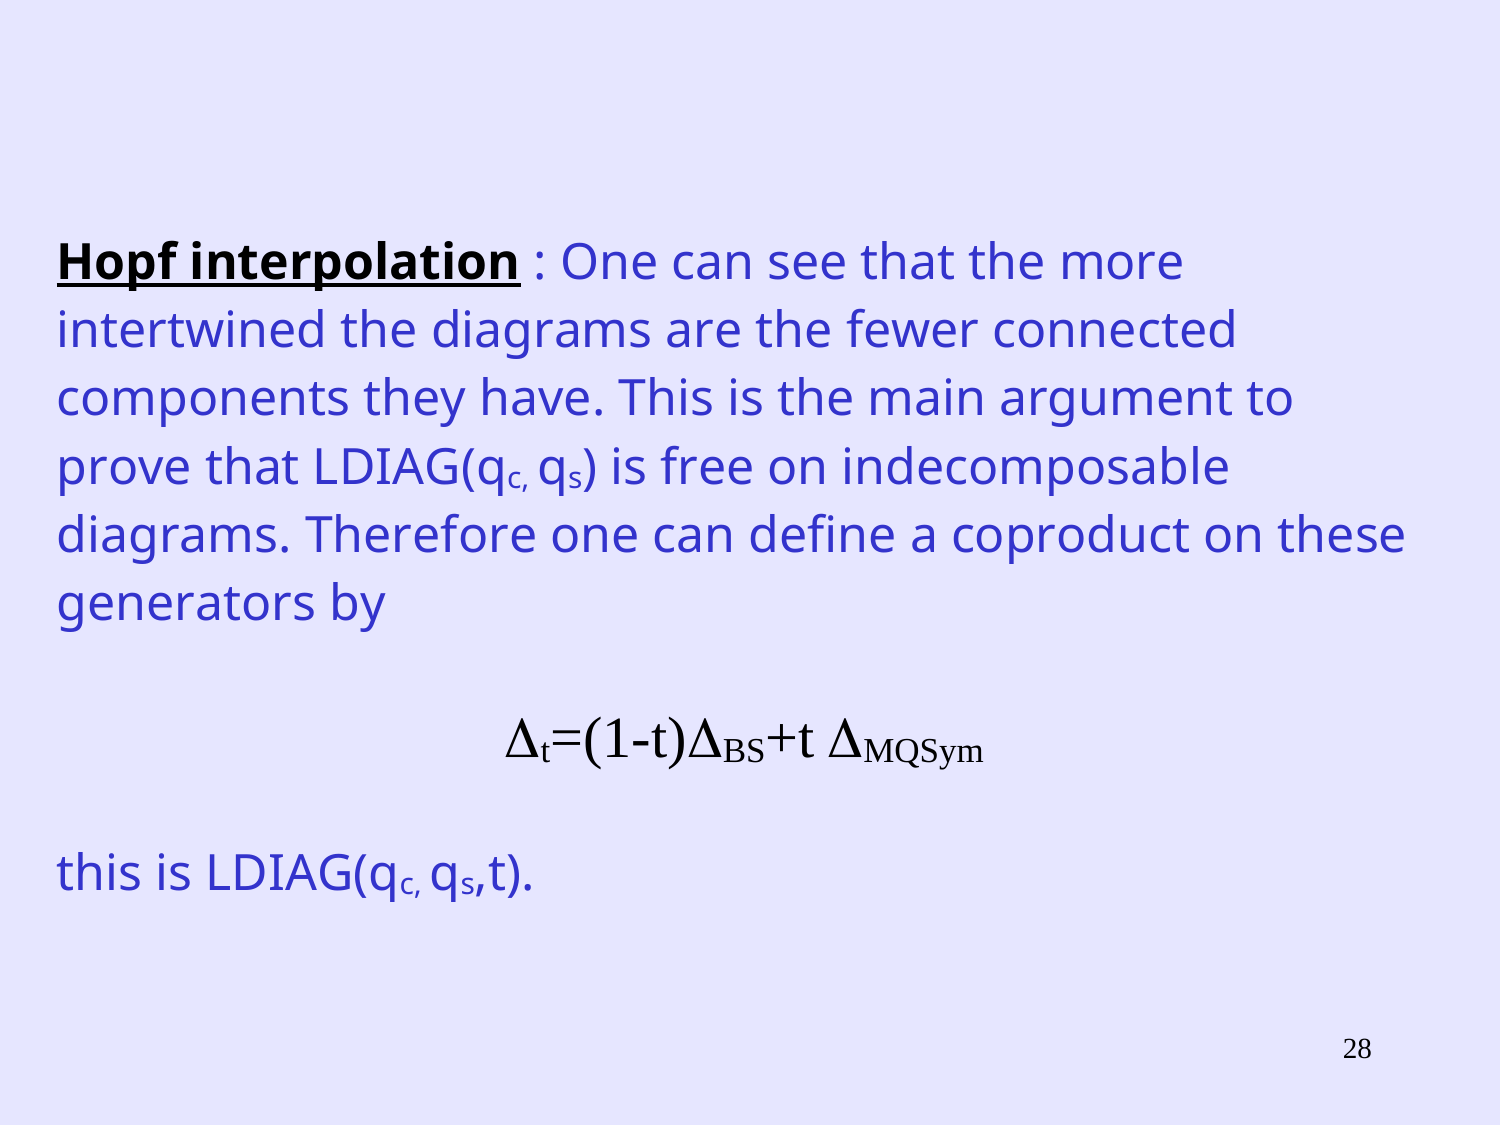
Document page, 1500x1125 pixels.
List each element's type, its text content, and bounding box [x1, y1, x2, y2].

text_box Hopf interpolation : One can see that the more intertwined the diagrams are the fewer connected components they have. This is the main argument to prove that LDIAG(qc, qs) is free on indecomposable diagrams. Therefore one can define a coproduct on these generators by t=(1-t)BS+t MQSym this is LDIAG(qc, qs,t). [41, 218, 1447, 921]
